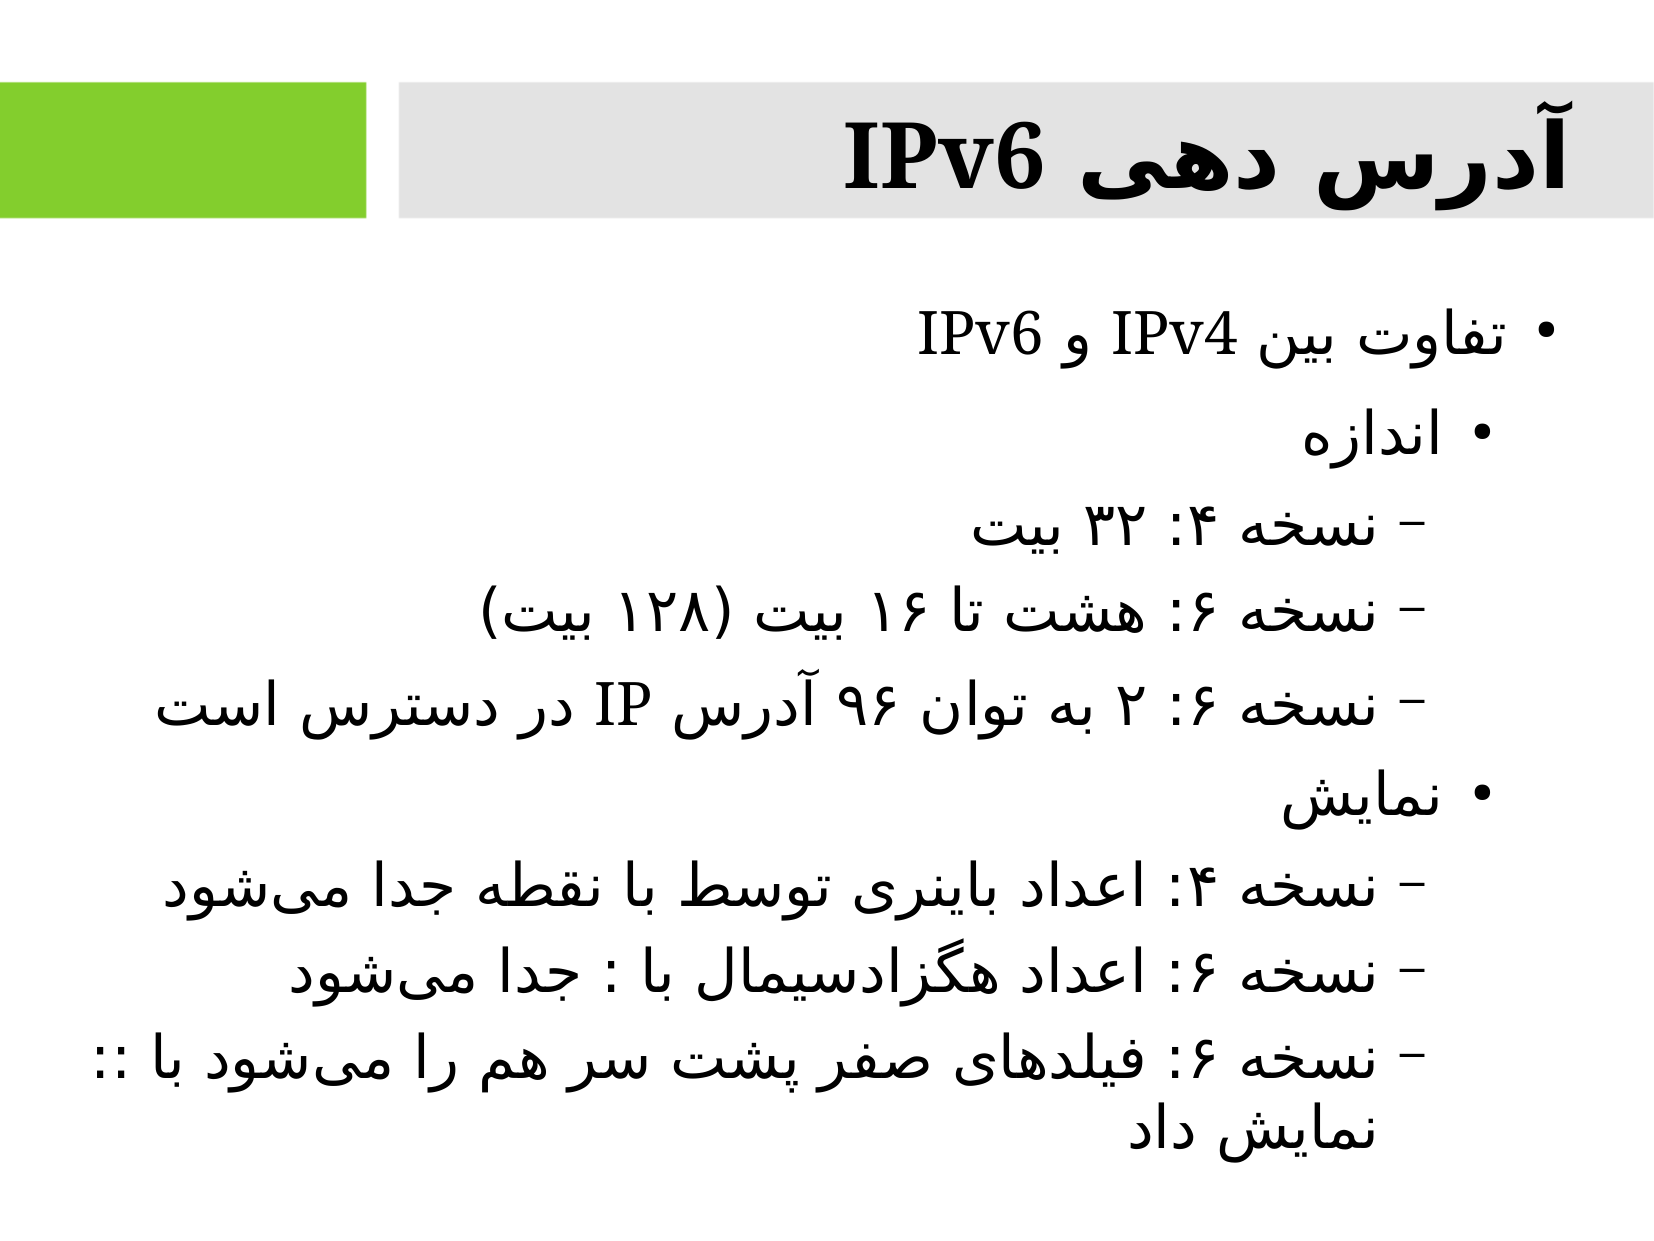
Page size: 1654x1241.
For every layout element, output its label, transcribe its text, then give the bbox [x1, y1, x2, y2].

picture [0, 0, 1654, 1241]
list تفاوت بین IPv4 و IPv6 اندازه نسخه ۴: ۳۲ بیت نسخه ۶: هشت تا ۱۶ بیت (۱۲۸ بیت) نسخه ۶: ۲ به توان ۹۶ آدرس IP در دسترس است نمایش نسخه ۴: اعداد باینری توسط با نقطه جدا می‌شود نسخه ۶: اعداد هگزادسیمال با : جدا می‌شود نسخه ۶: فیلدهای صفر پشت سر هم را می‌شود با :: نمایش داد [82, 290, 1571, 1182]
title آدرس دهی IPv6 [82, 49, 1571, 257]
